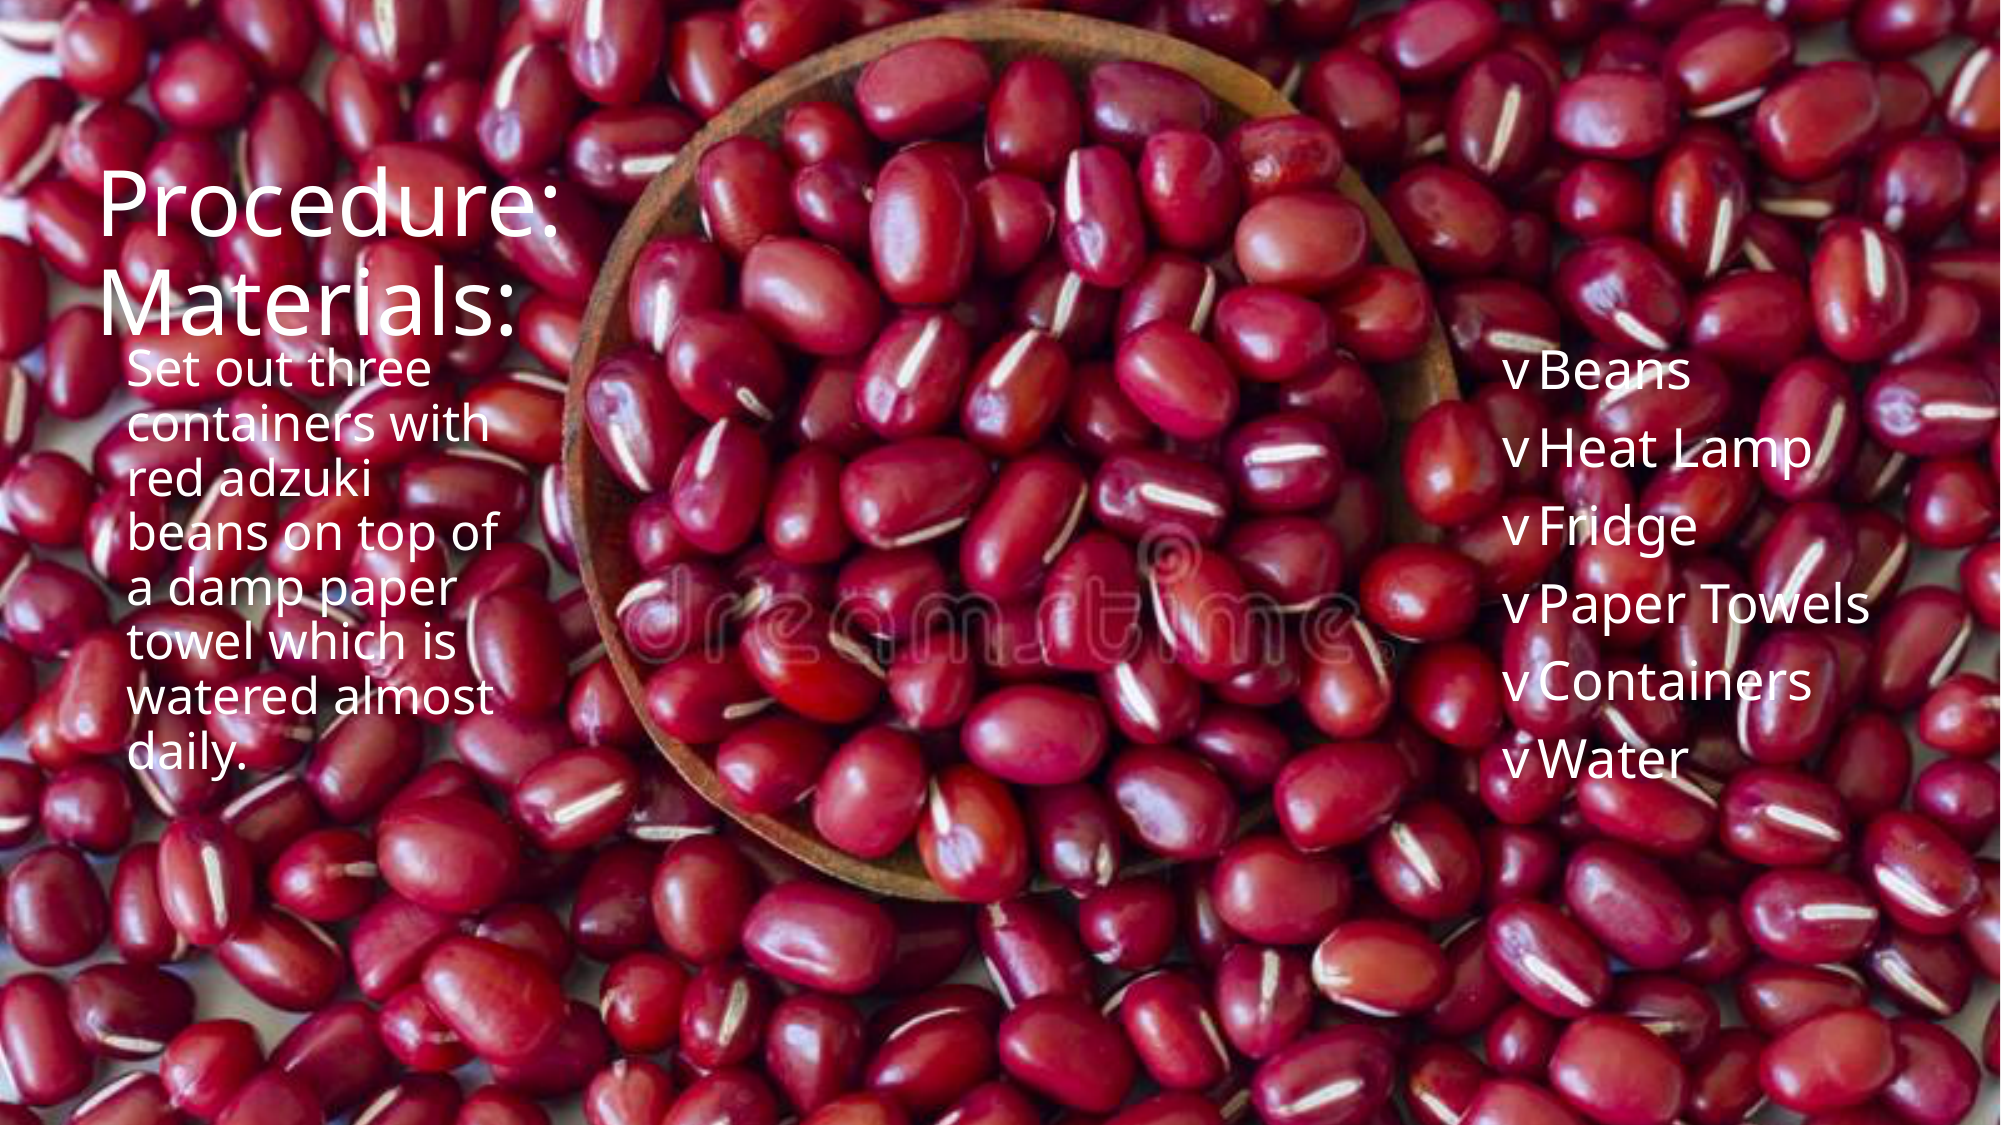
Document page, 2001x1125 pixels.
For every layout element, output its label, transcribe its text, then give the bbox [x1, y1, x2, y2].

list Beans Heat Lamp Fridge Paper Towels Containers Water [1487, 390, 1889, 822]
text_box Procedure: Materials: [79, 123, 1938, 390]
list Set out three containers with red adzuki beans on top of a damp paper towel which is watered almost daily. [111, 390, 522, 822]
picture [0, 0, 2000, 1125]
